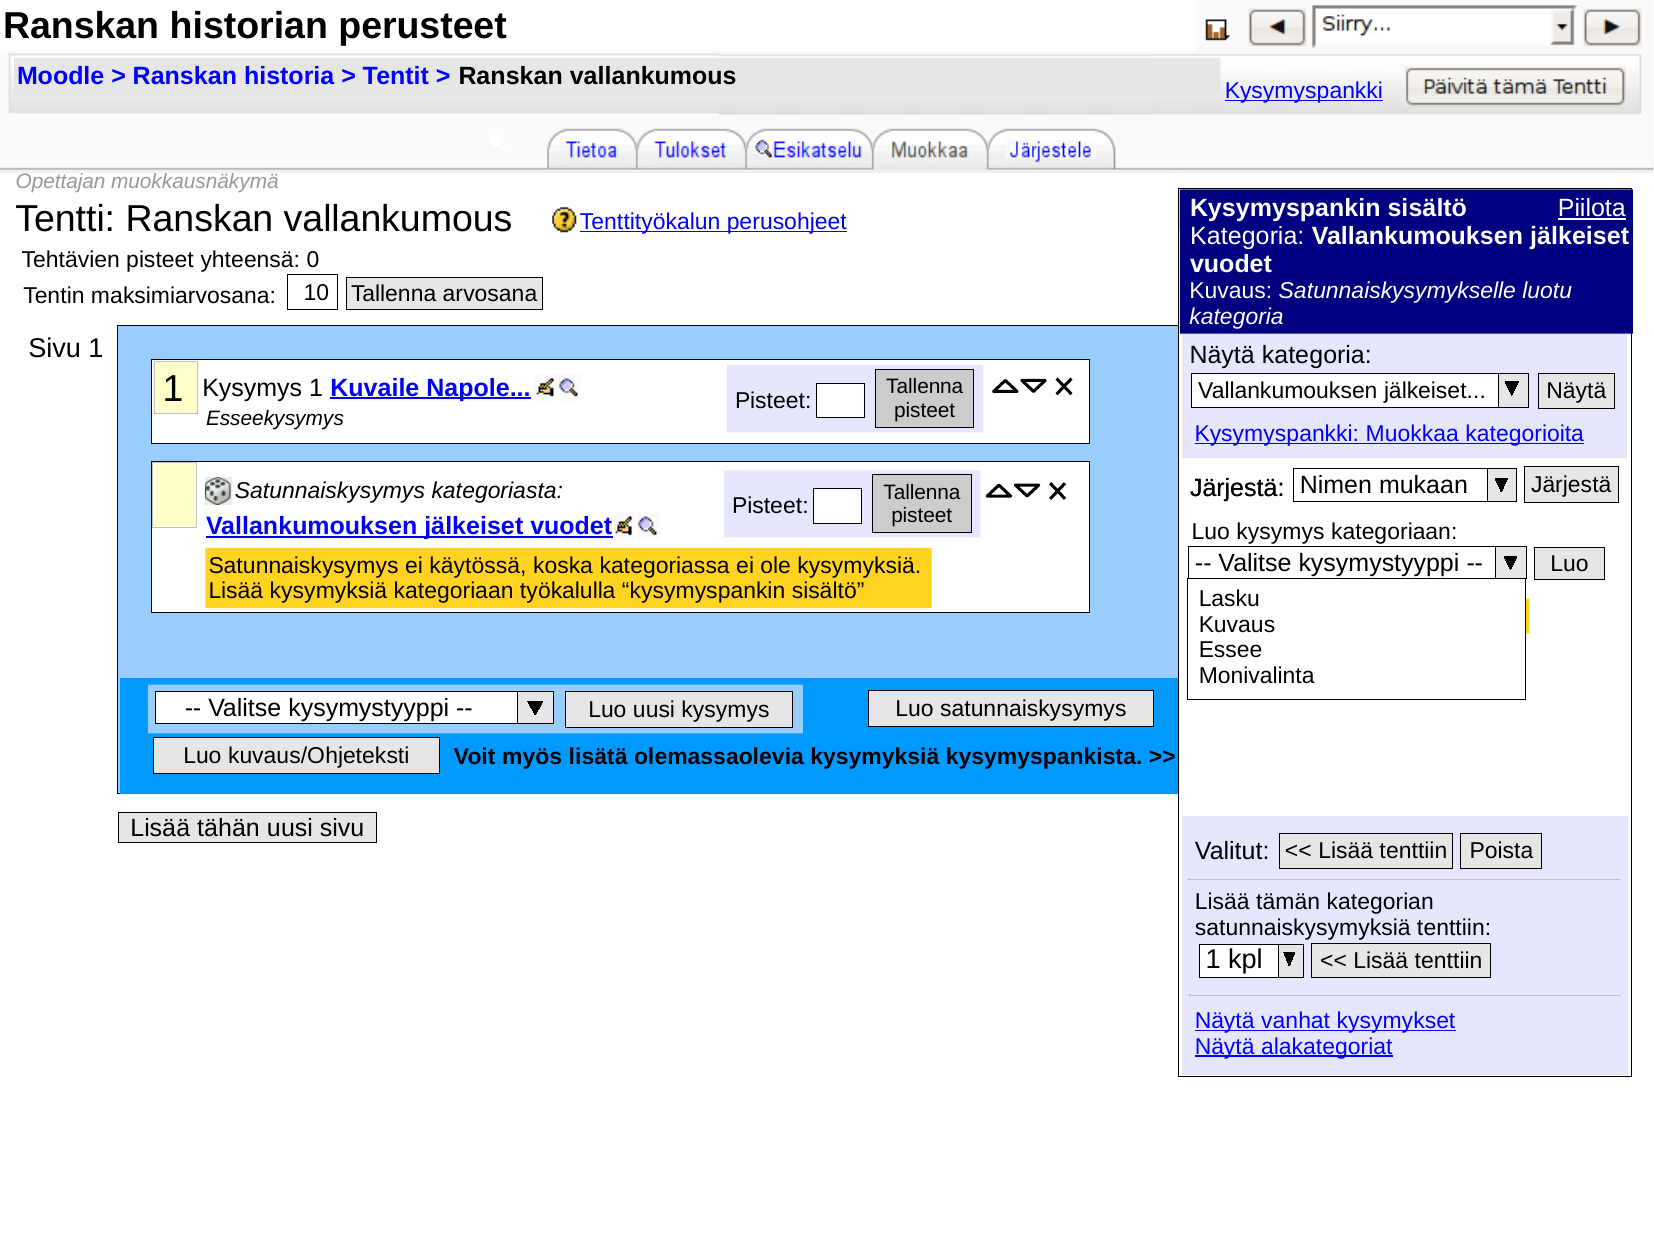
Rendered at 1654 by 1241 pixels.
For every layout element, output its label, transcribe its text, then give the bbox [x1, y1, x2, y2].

text_box Lisää tämän kategorian satunnaiskysymyksiä tenttiin: [1192, 884, 1495, 945]
text_box 1 [159, 363, 187, 415]
picture [558, 374, 581, 402]
text_box Näytä kategoria: [1186, 336, 1556, 374]
text_box Moodle > Ranskan historia > Tentit > Ranskan vallankumous [14, 57, 1221, 95]
text_box Satunnaiskysymys kategoriasta: [231, 473, 567, 508]
text_box -- Valitse kysymystyyppi -- [1188, 546, 1495, 578]
text_box Järjestä: [1187, 468, 1295, 506]
text_box Kysymyspankin sisältö Piilota Kategoria: Vallankumouksen jälkeiset vuodet Kuvaus: Satunnaiskysymykselle luotu kategoria [1179, 189, 1633, 334]
picture [551, 206, 578, 234]
text_box Esseekysymys [203, 402, 348, 435]
text_box Valitut: [1192, 832, 1274, 870]
text_box Luo [1534, 547, 1605, 580]
text_box Ranskan historian perusteet [0, 0, 1196, 52]
text_box Luo kuvaus/Ohjeteksti [153, 737, 440, 774]
picture [534, 374, 557, 401]
text_box 1 [159, 415, 187, 421]
text_box Tehtävien pisteet yhteensä: 0 [18, 242, 323, 277]
text_box Näytä [1538, 373, 1615, 409]
text_box Luo uusi kysymys [565, 691, 793, 728]
text_box Järjestä [1524, 466, 1619, 503]
text_box Poista [1460, 833, 1542, 869]
text_box Näytä vanhat kysymykset Näytä alakategoriat [1191, 1003, 1459, 1064]
text_box Tenttityökalun perusohjeet [577, 204, 851, 239]
text_box << Lisää tenttiin [1311, 945, 1491, 978]
picture [0, 0, 1654, 173]
text_box Opettajan muokkausnäkymä [12, 173, 282, 198]
text_box Tentin maksimiarvosana: [20, 278, 280, 313]
text_box 10 [287, 274, 338, 310]
text_box Tallenna pisteet [872, 474, 972, 533]
text_box Luo satunnaiskysymys [868, 690, 1154, 727]
text_box 1 kpl [1202, 945, 1371, 980]
text_box Lasku Kuvaus Essee Monivalinta [1189, 581, 1524, 711]
text_box Tallenna arvosana [346, 277, 543, 310]
text_box [117, 188, 1632, 1077]
text_box Nimen mukaan [1293, 468, 1487, 502]
text_box -- Valitse kysymystyyppi -- [155, 691, 517, 724]
text_box Pisteet: [732, 383, 840, 419]
text_box Sivu 1 [25, 328, 107, 369]
text_box Luo kysymys kategoriaan: [1188, 514, 1461, 546]
text_box Lisää tähän uusi sivu [118, 812, 377, 843]
picture [637, 512, 660, 540]
picture [205, 477, 232, 505]
text_box Kysymys 1 Kuvaile Napole... [199, 368, 560, 407]
text_box Kysymyspankki: Muokkaa kategorioita [1191, 416, 1588, 451]
text_box Tallenna pisteet [875, 369, 974, 428]
text_box Kysymyspankki [1221, 73, 1386, 108]
text_box Tentti: Ranskan vallankumous [12, 193, 516, 245]
text_box Pisteet: [729, 488, 813, 524]
text_box << Lisää tenttiin [1279, 833, 1453, 869]
text_box Vallankumouksen jälkeiset vuodet [203, 507, 651, 545]
text_box Vallankumouksen jälkeiset... [1195, 373, 1491, 409]
text_box Satunnaiskysymys ei käytössä, koska kategoriassa ei ole kysymyksiä. Lisää kysymyksiä kategoriaan työkalulla “kysymyspankin sisältö” [205, 547, 932, 609]
text_box Voit myös lisätä olemassaolevia kysymyksiä kysymyspankista. >> [450, 739, 1176, 774]
picture [613, 512, 635, 540]
